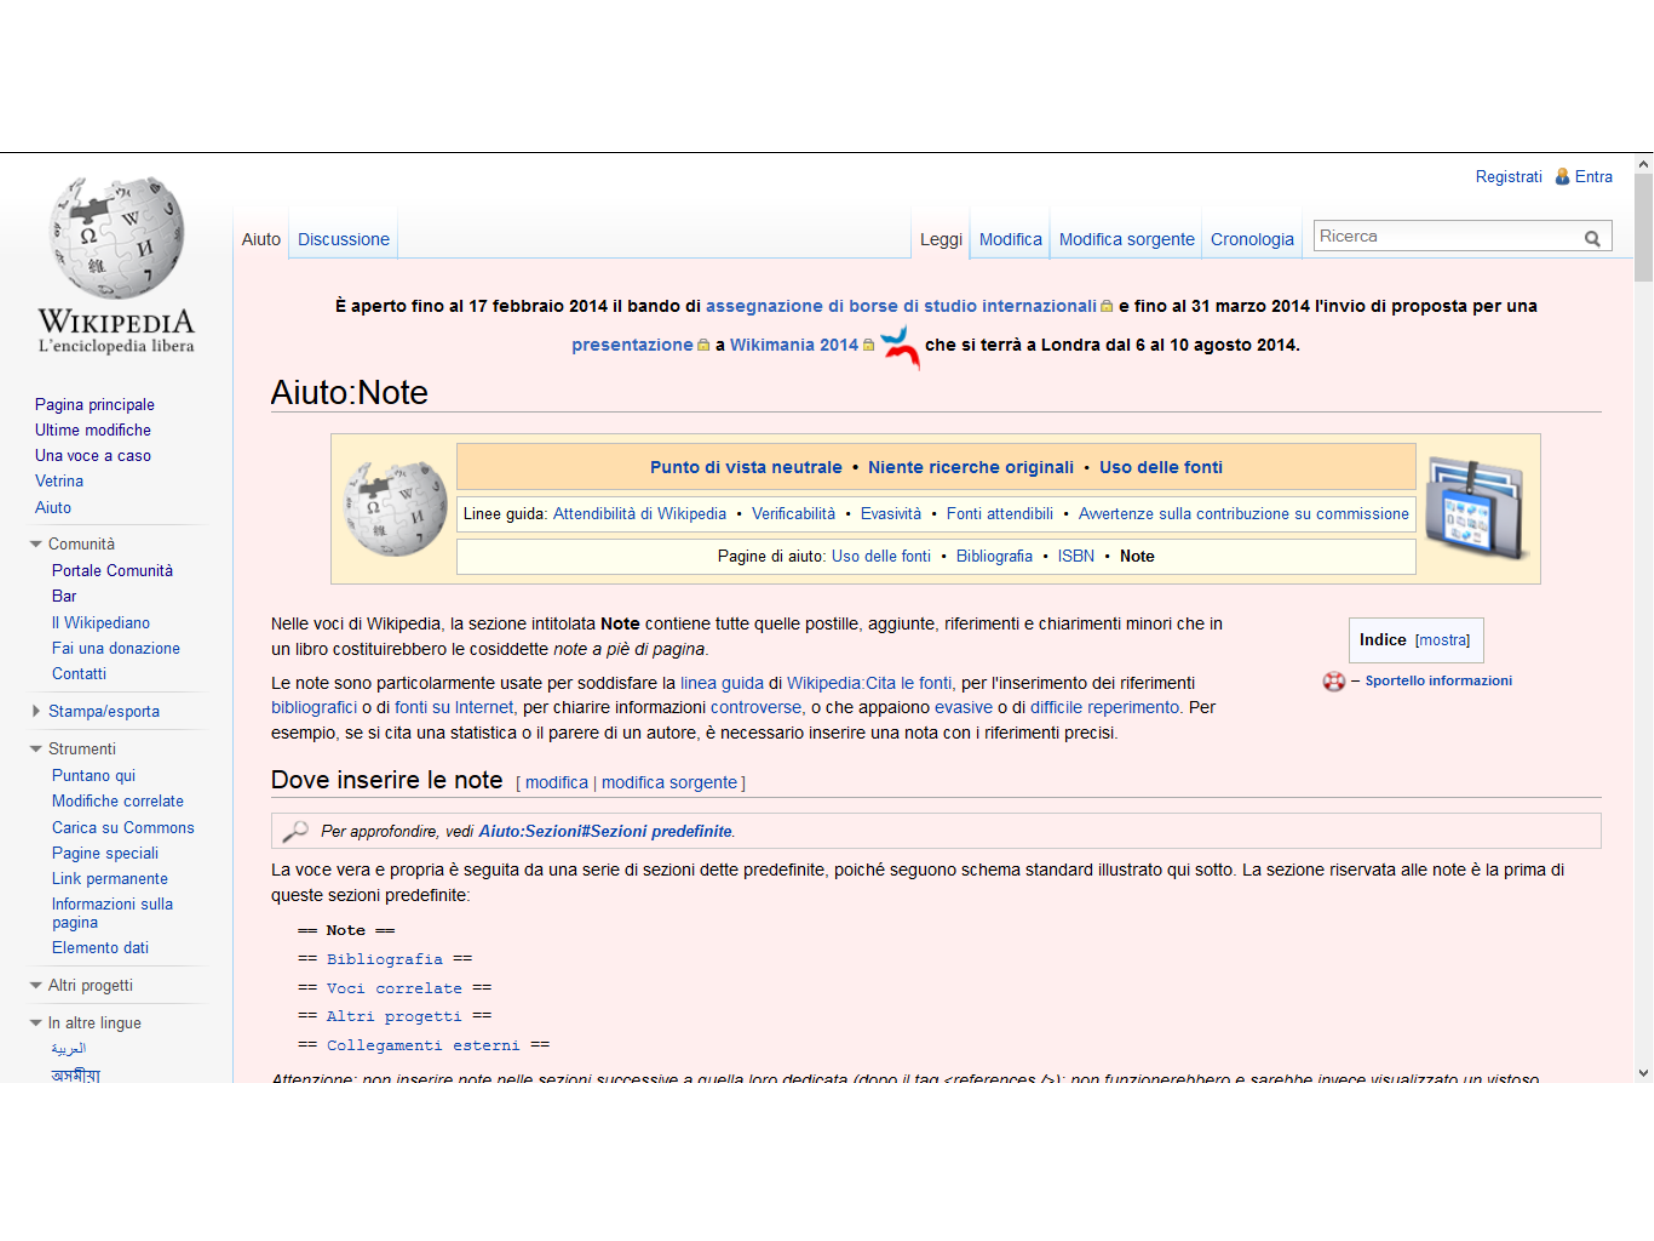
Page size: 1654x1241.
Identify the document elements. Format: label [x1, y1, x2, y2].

picture [0, 152, 1654, 1083]
